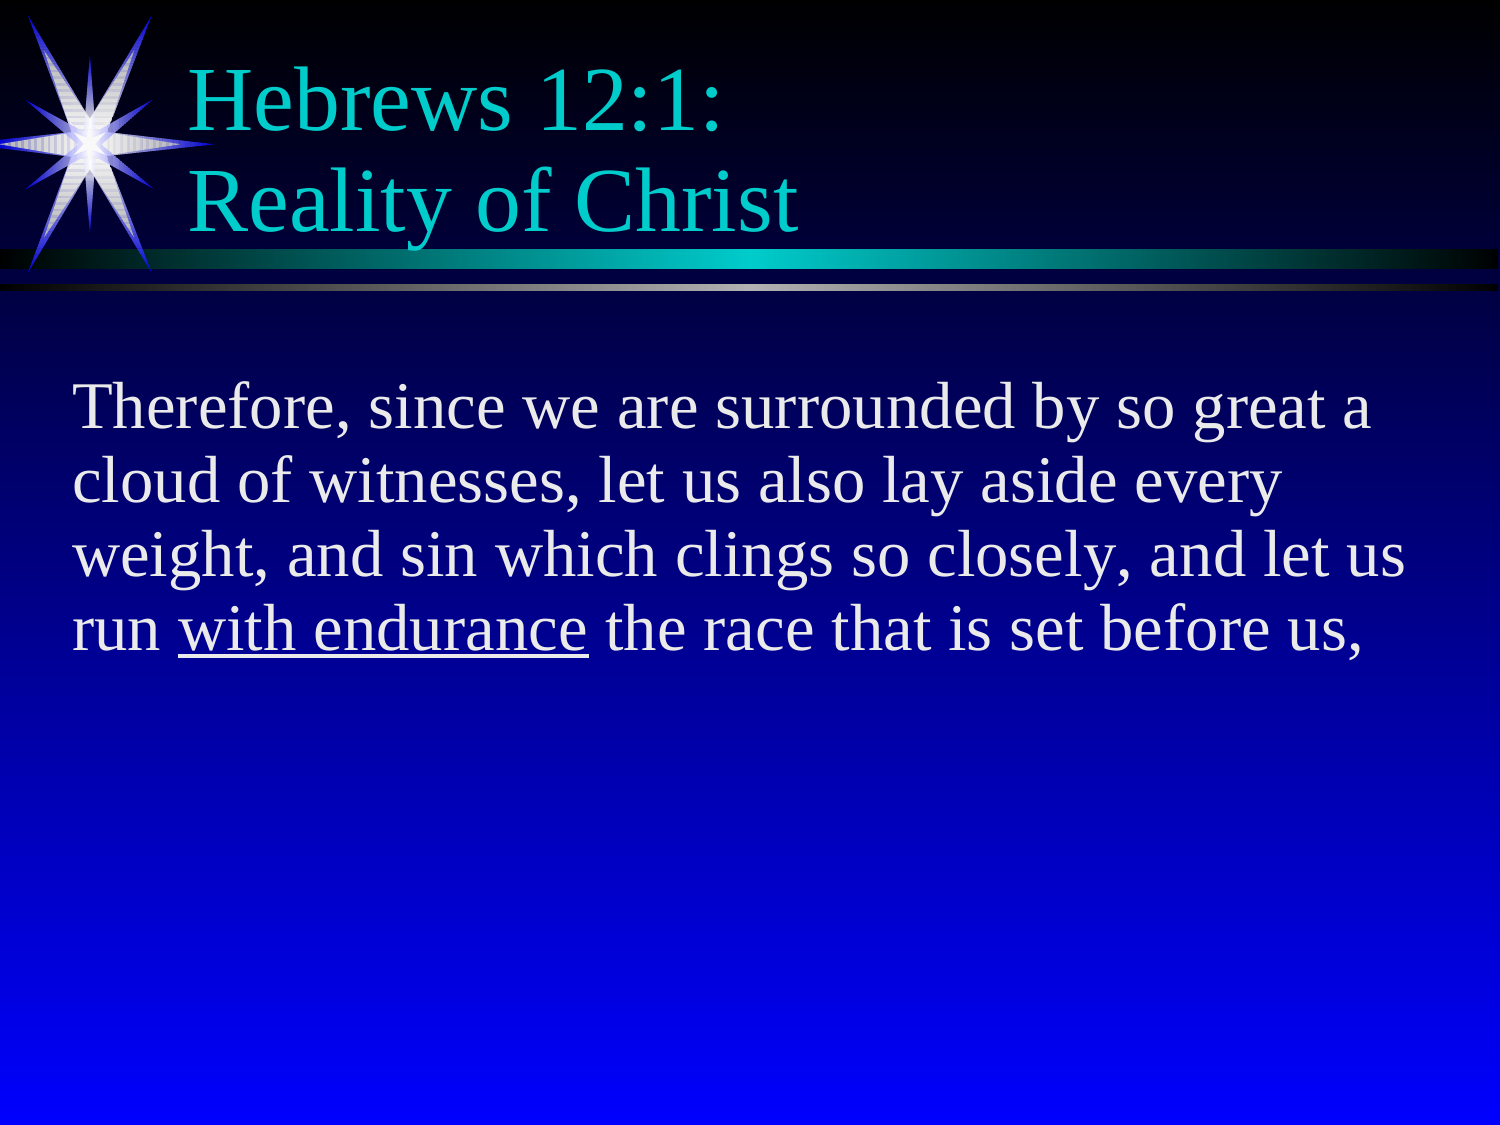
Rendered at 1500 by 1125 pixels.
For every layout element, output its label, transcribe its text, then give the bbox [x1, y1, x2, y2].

title Hebrews 12:1: Reality of Christ [187, 47, 1463, 253]
text_box Therefore, since we are surrounded by so great a cloud of witnesses, let us also lay aside every weight, and sin which clings so closely, and let us run with endurance the race that is set before us, [57, 361, 1445, 980]
